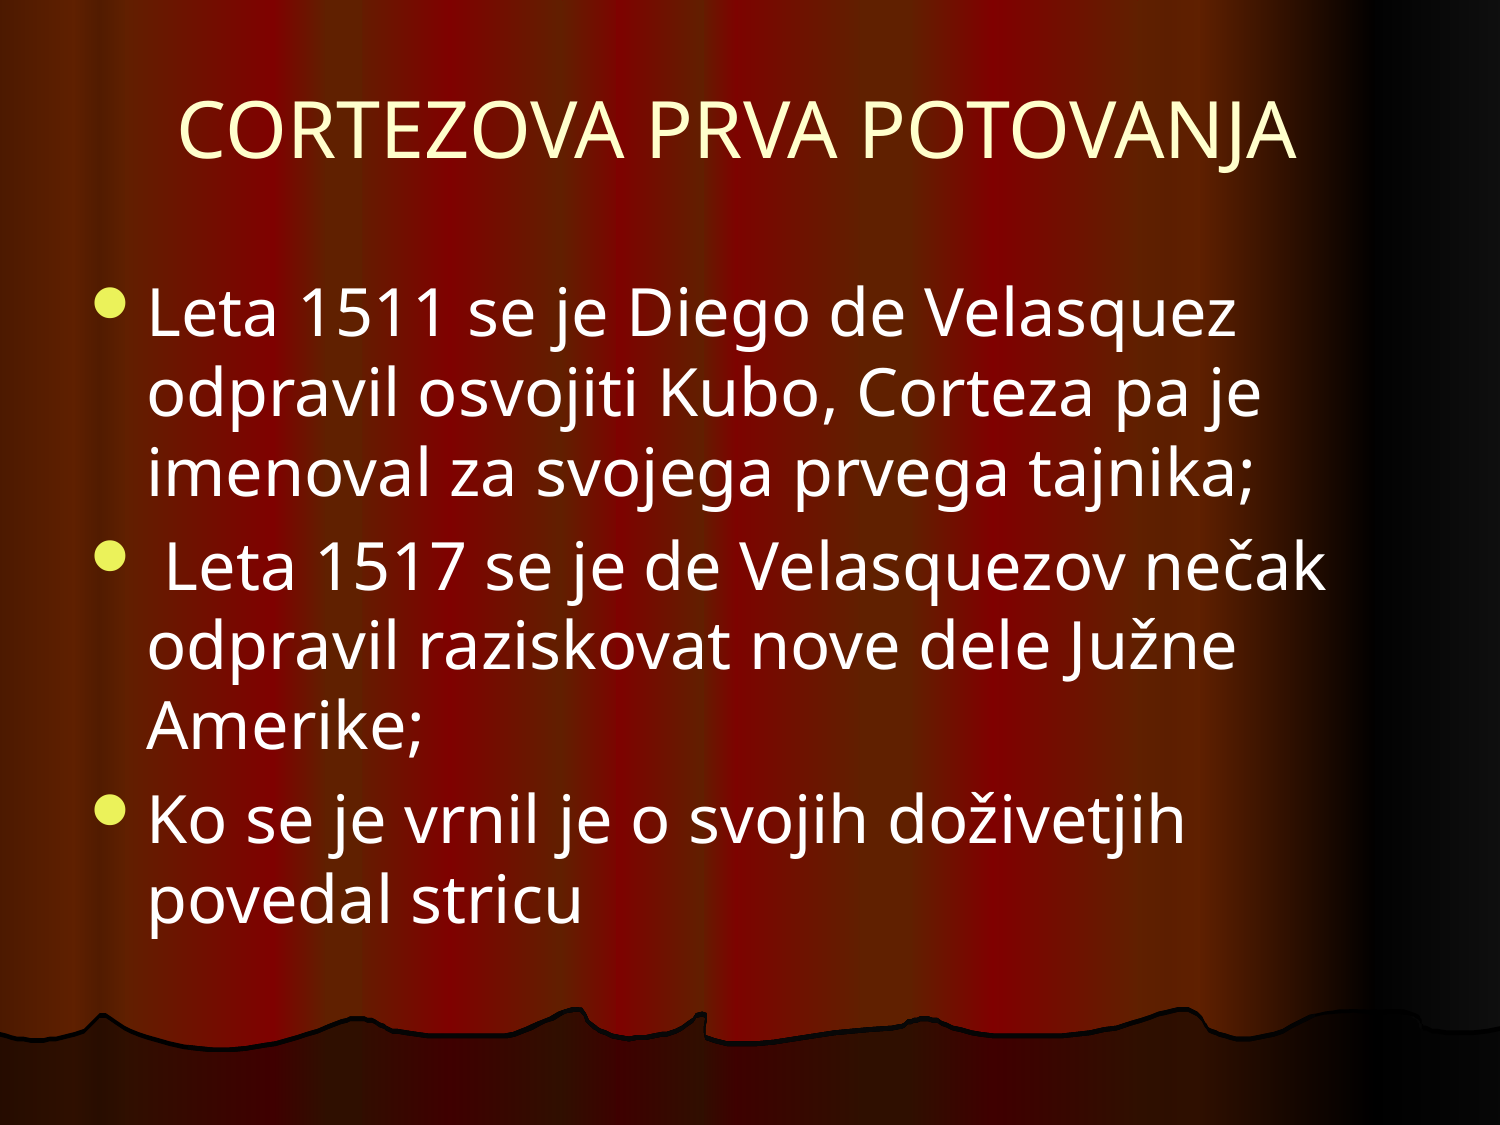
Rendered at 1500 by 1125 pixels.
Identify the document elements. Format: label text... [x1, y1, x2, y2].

list Leta 1511 se je Diego de Velasquez odpravil osvojiti Kubo, Corteza pa je imenoval za svojega prvega tajnika; Leta 1517 se je de Velasquezov nečak odpravil raziskovat nove dele Južne Amerike; Ko se je vrnil je o svojih doživetjih povedal stricu [75, 262, 1436, 1035]
title CORTEZOVA PRVA POTOVANJA [75, 45, 1400, 209]
